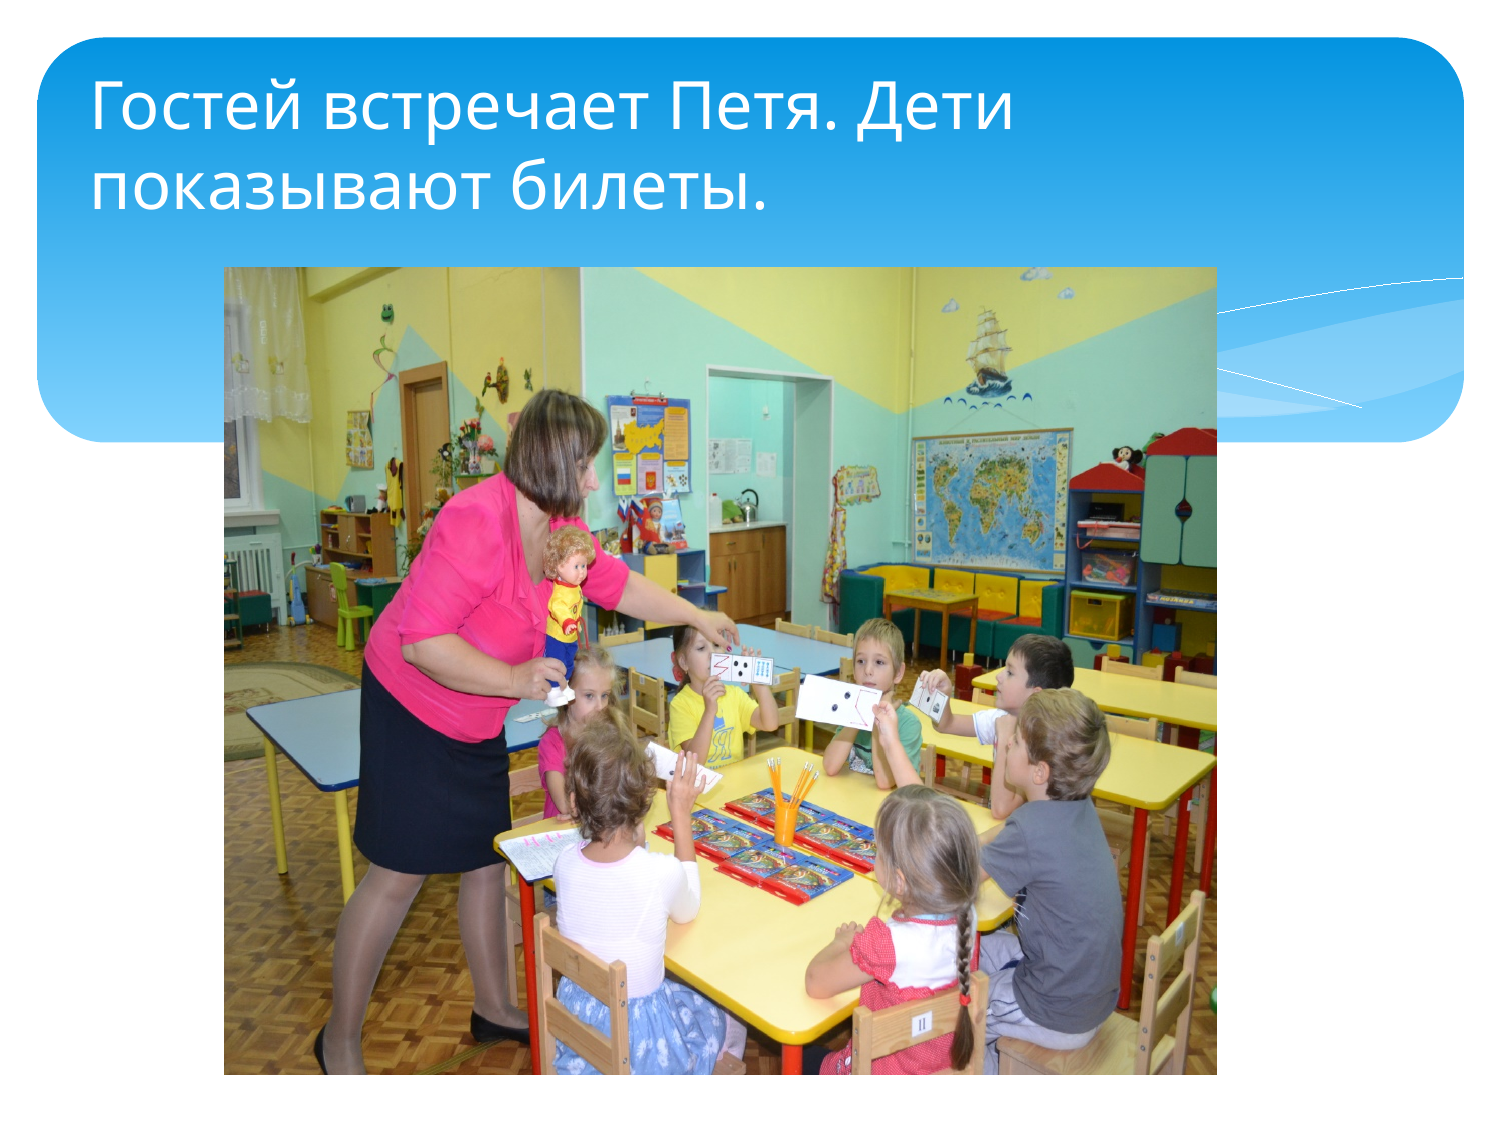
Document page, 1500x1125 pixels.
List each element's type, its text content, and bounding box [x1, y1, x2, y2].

title Гостей встречает Петя. Дети показывают билеты. [75, 55, 1425, 261]
picture [224, 267, 1217, 1075]
